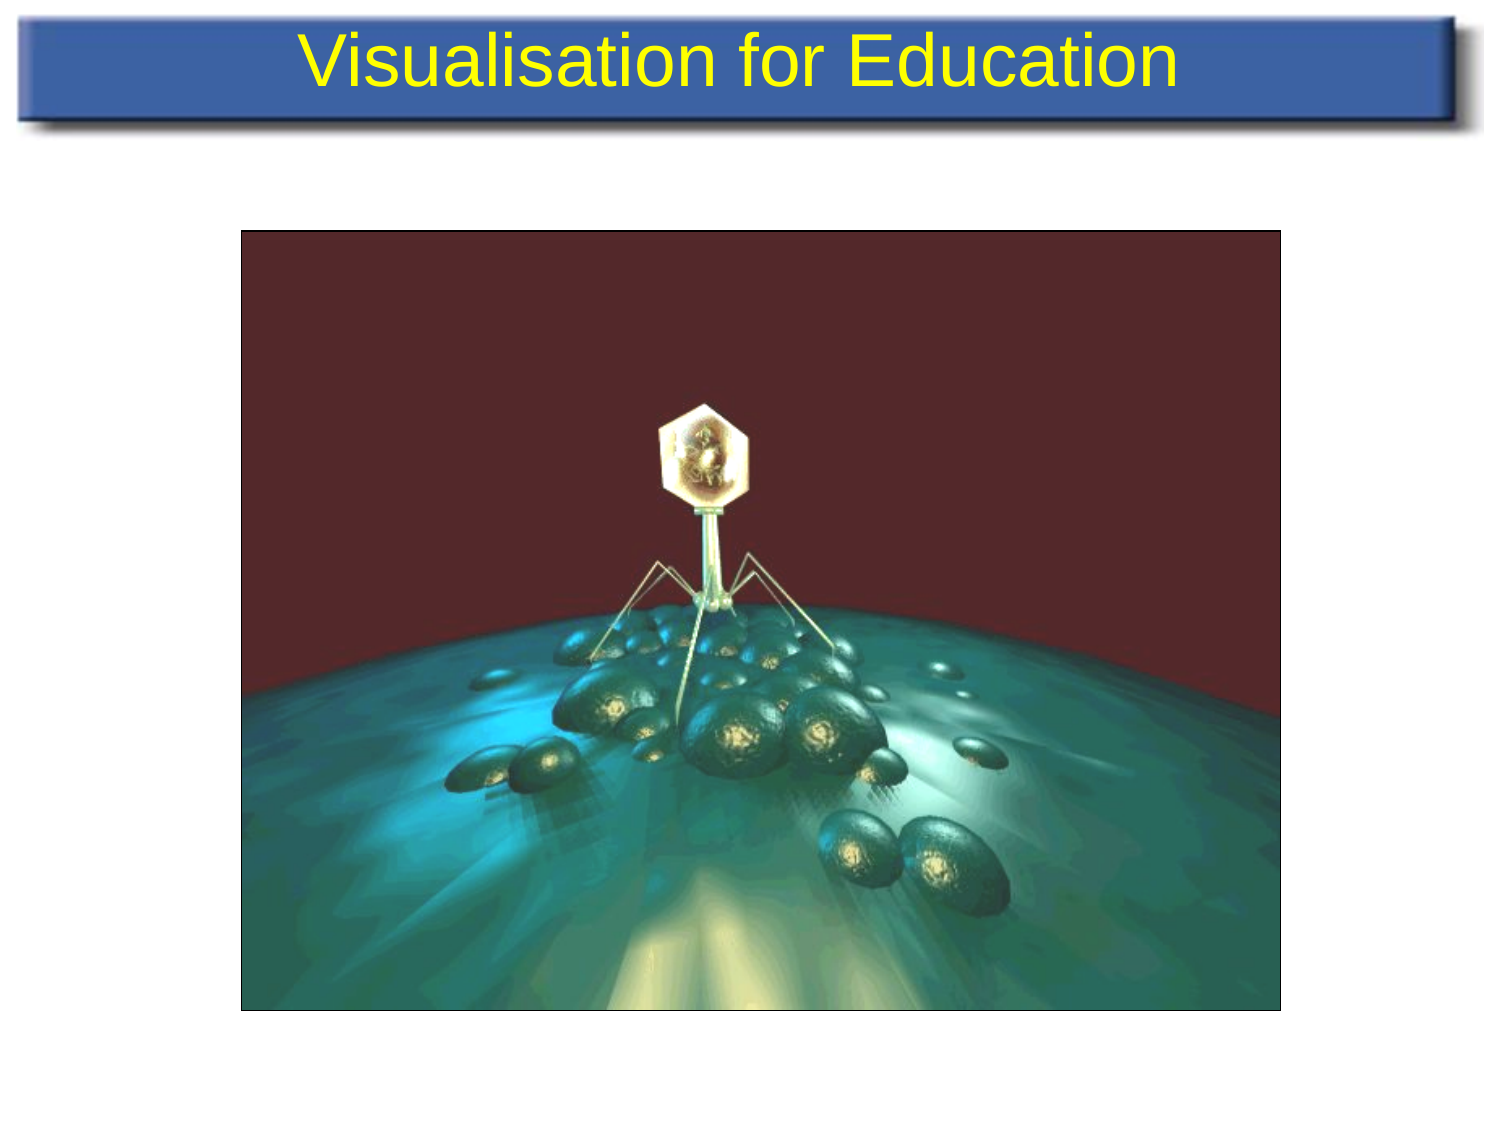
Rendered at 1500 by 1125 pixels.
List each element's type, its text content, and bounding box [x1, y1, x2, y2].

title Visualisation for Education [112, 0, 1388, 114]
picture [16, 13, 1484, 141]
picture [242, 231, 1280, 1010]
